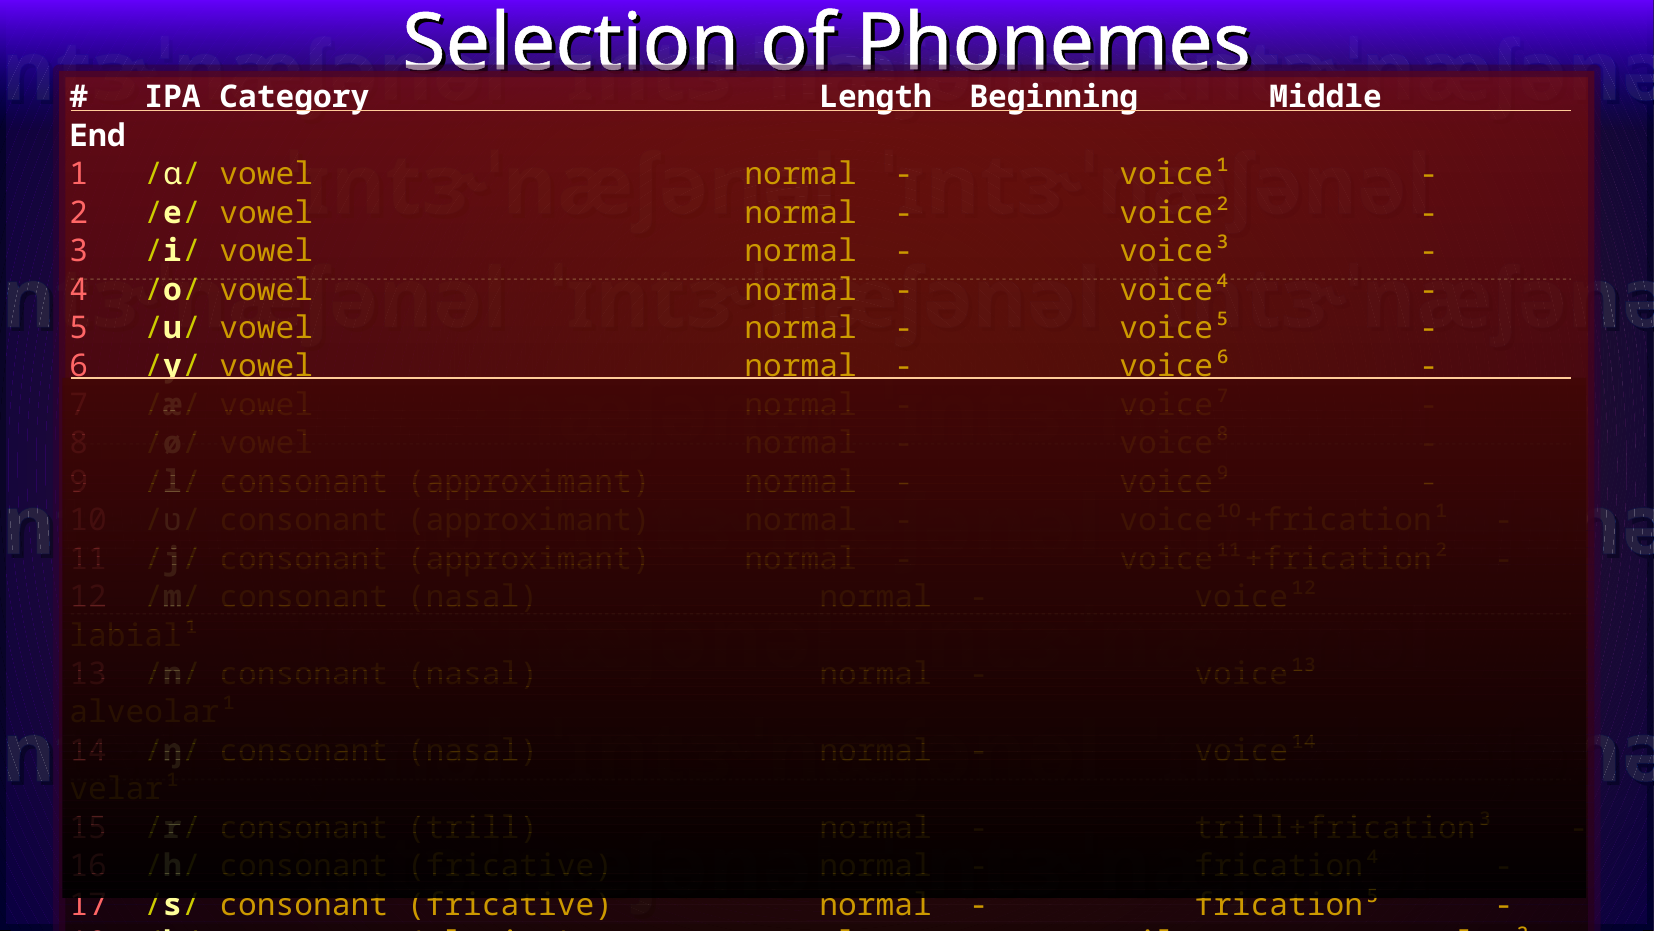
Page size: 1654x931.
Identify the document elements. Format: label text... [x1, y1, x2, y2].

title Selection of Phonemes [0, 0, 1654, 130]
text_box # IPA Category Length Beginning Middle End 1 /ɑ/ vowel normal - voice¹ - 2 /e/ vowel normal - voice² - 3 /i/ vowel normal - voice³ - 4 /o/ vowel normal - voice⁴ - 5 /u/ vowel normal - voice⁵ - 6 /y/ vowel normal - voice⁶ - 7 /æ/ vowel normal - voice⁷ - 8 /ø/ vowel normal - voice⁸ - 9 /l/ consonant (approximant) normal - voice⁹ - 10 /ʋ/ consonant (approximant) normal - voice¹⁰+frication¹ - 11 /j/ consonant (approximant) normal - voice¹¹+frication² - 12 /m/ consonant (nasal) normal - voice¹² labial¹ 13 /n/ consonant (nasal) normal - voice¹³ alveolar¹ 14 /ŋ/ consonant (nasal) normal - voice¹⁴ velar¹ 15 /r/ consonant (trill) normal - trill+frication³ - 16 /h/ consonant (fricative) normal - frication⁴ - 17 /s/ consonant (fricative) normal - frication⁵ - 18 /k/ consonant (plosive) normal - silence velar² 19 /p/ consonant (plosive) normal - silence labial² 20 /t/ consonant (plosive) normal - silence alveolar² 21 /d/ consonant (plosive) normal glottal silence alveolar³ 22 /ʔ/ consonant (glottal stop) zero silence - glottal [59, 70, 1595, 899]
text_box [62, 377, 1587, 898]
